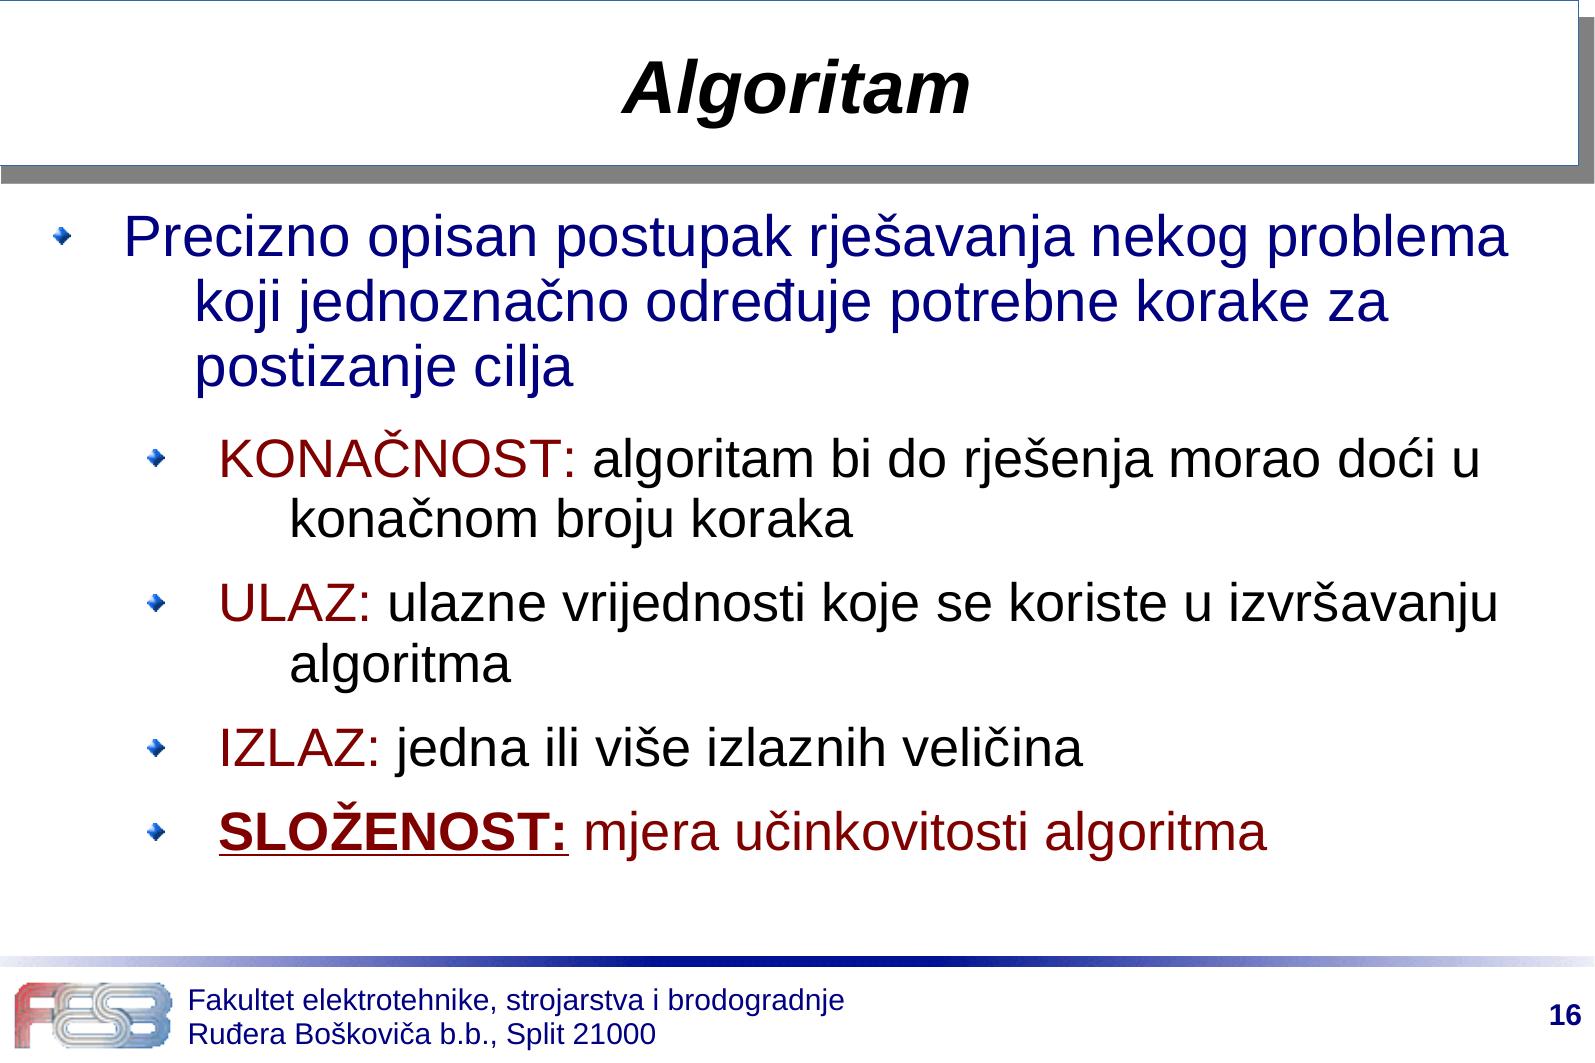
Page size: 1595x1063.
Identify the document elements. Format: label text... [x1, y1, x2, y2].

picture [0, 956, 1595, 967]
title Algoritam [0, 0, 1595, 175]
list Precizno opisan postupak rješavanja nekog problema koji jednoznačno određuje potrebne korake za postizanje cilja KONAČNOST: algoritam bi do rješenja morao doći u konačnom broju koraka ULAZ: ulazne vrijednosti koje se koriste u izvršavanju algoritma IZLAZ: jedna ili više izlaznih veličina SLOŽENOST: mjera učinkovitosti algoritma [29, 203, 1565, 945]
picture [9, 975, 177, 1059]
